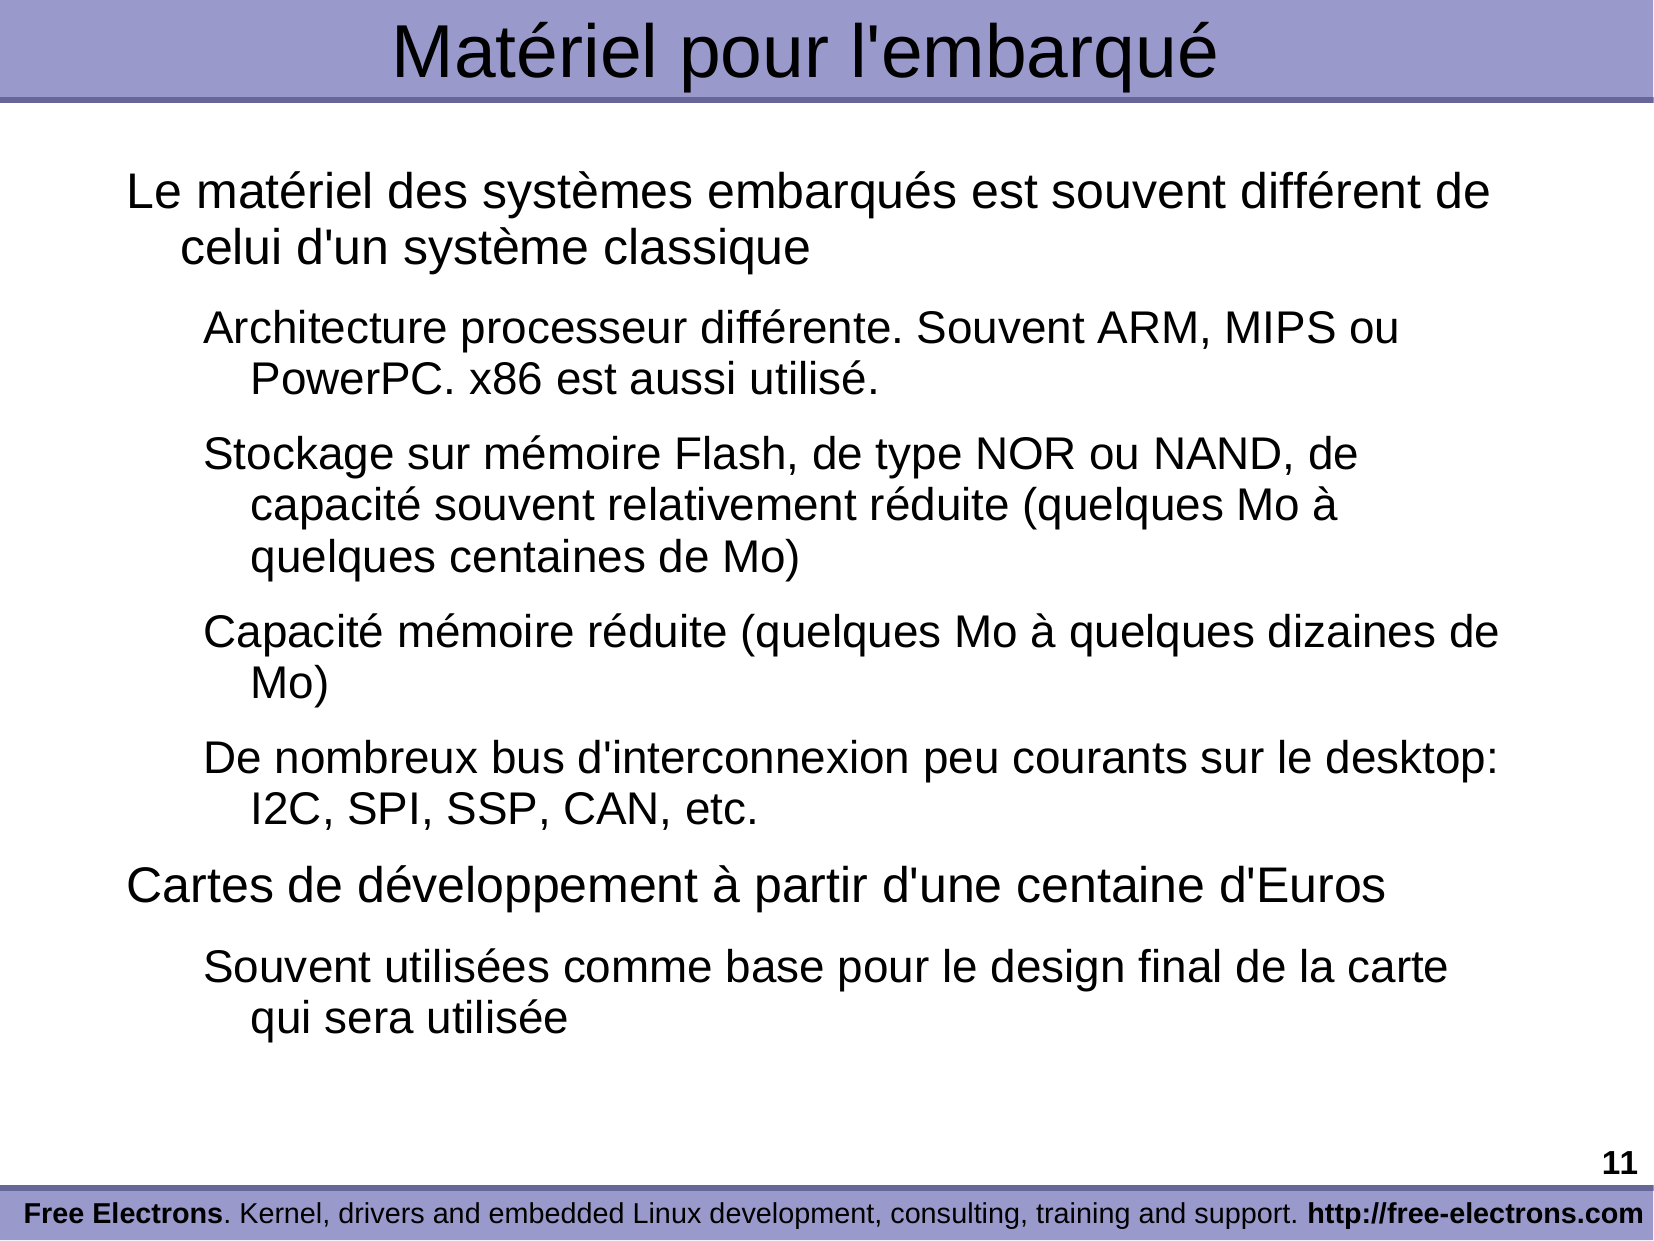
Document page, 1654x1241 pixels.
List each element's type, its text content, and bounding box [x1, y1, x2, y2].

title Matériel pour l'embarqué [60, 4, 1551, 98]
list Le matériel des systèmes embarqués est souvent différent de celui d'un système classique Architecture processeur différente. Souvent ARM, MIPS ou PowerPC. x86 est aussi utilisé. Stockage sur mémoire Flash, de type NOR ou NAND, de capacité souvent relativement réduite (quelques Mo à quelques centaines de Mo) Capacité mémoire réduite (quelques Mo à quelques dizaines de Mo) De nombreux bus d'interconnexion peu courants sur le desktop: I2C, SPI, SSP, CAN, etc. Cartes de développement à partir d'une centaine d'Euros Souvent utilisées comme base pour le design final de la carte qui sera utilisée [109, 163, 1515, 1126]
